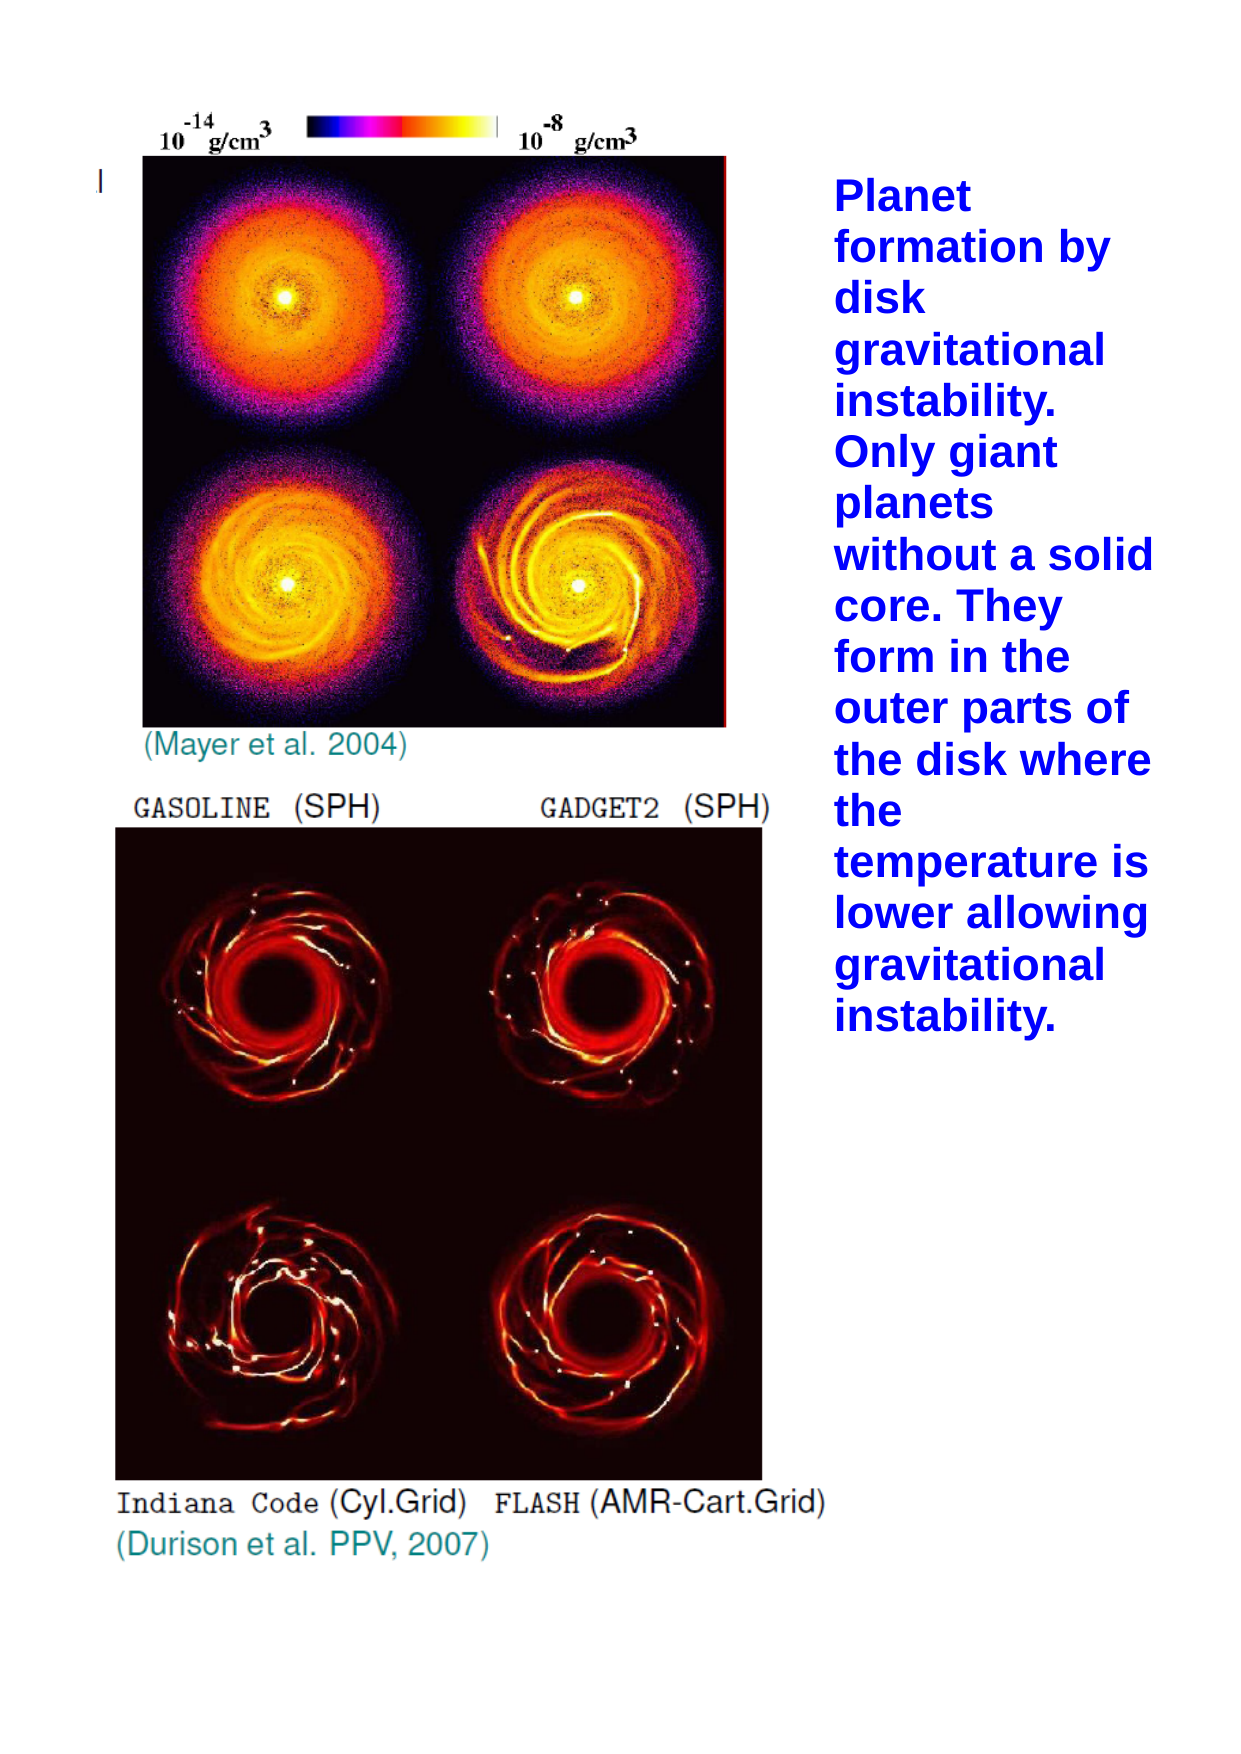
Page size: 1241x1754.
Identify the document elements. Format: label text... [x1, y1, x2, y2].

picture [39, 88, 851, 1584]
text_box Planet formation by disk gravitational instability. Only giant planets without a solid core. They form in the outer parts of the disk where the temperature is lower allowing gravitational instability. [819, 162, 1176, 1049]
